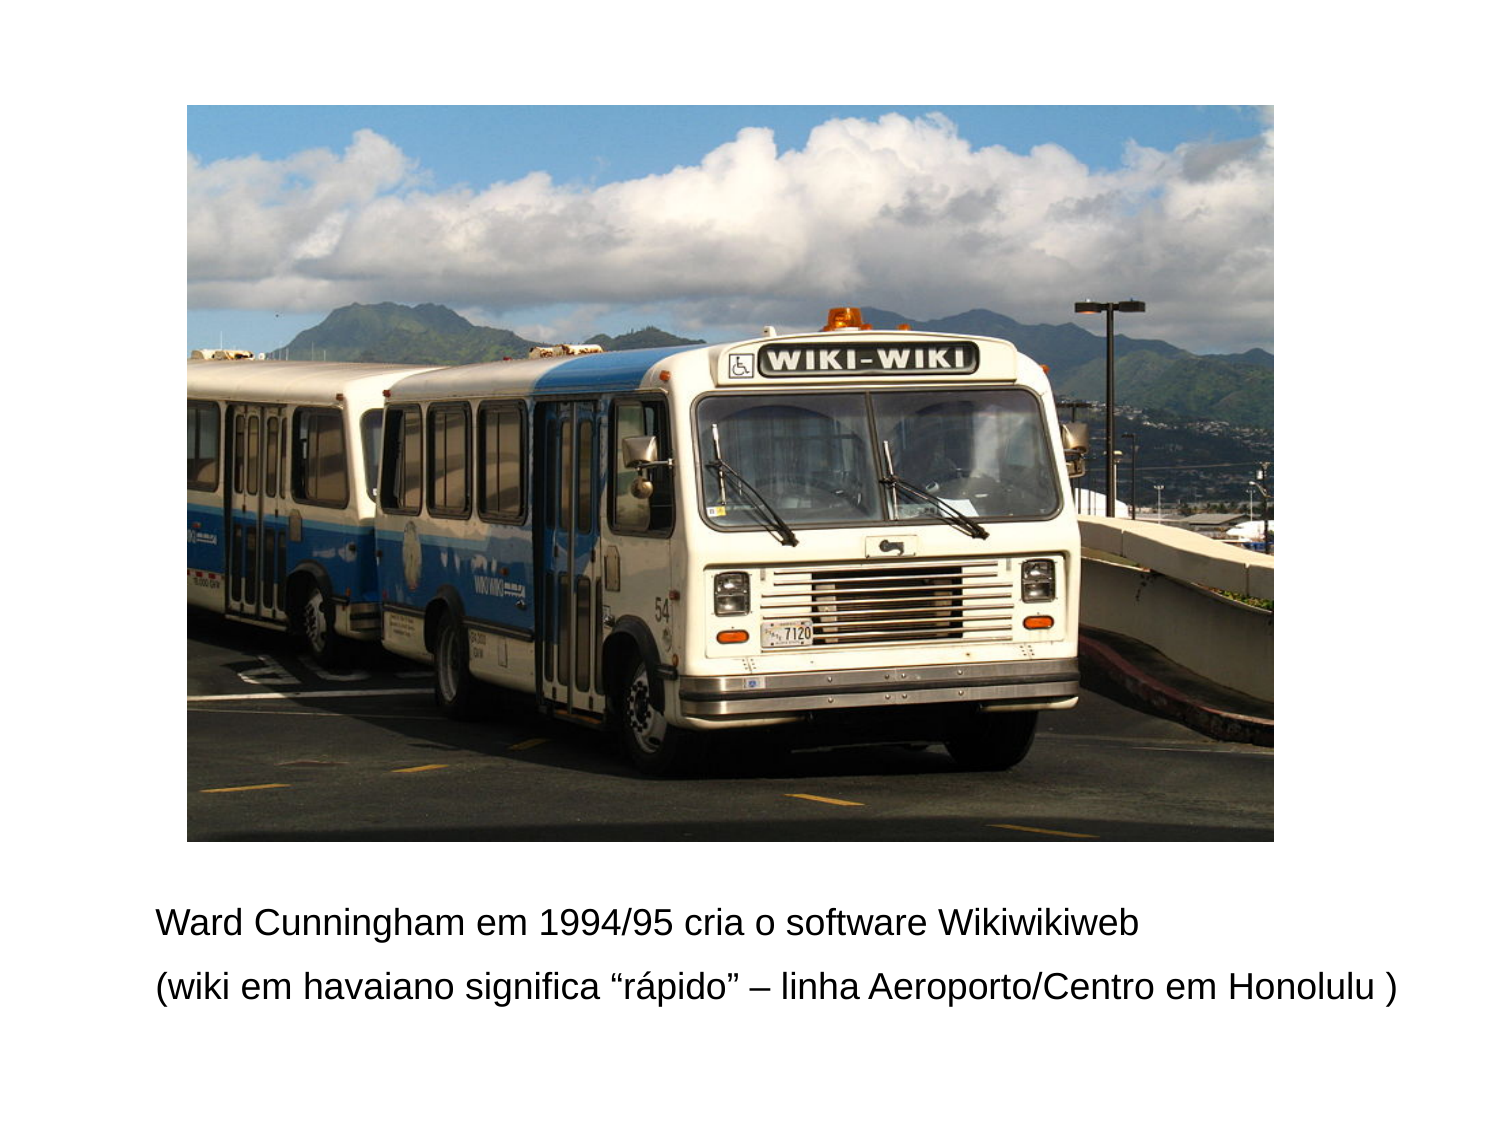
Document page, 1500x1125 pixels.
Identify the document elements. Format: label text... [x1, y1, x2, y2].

picture [187, 105, 1274, 842]
text_box Ward Cunningham em 1994/95 cria o software Wikiwikiweb (wiki em havaiano significa “rápido” – linha Aeroporto/Centro em Honolulu ) [140, 890, 1489, 1015]
